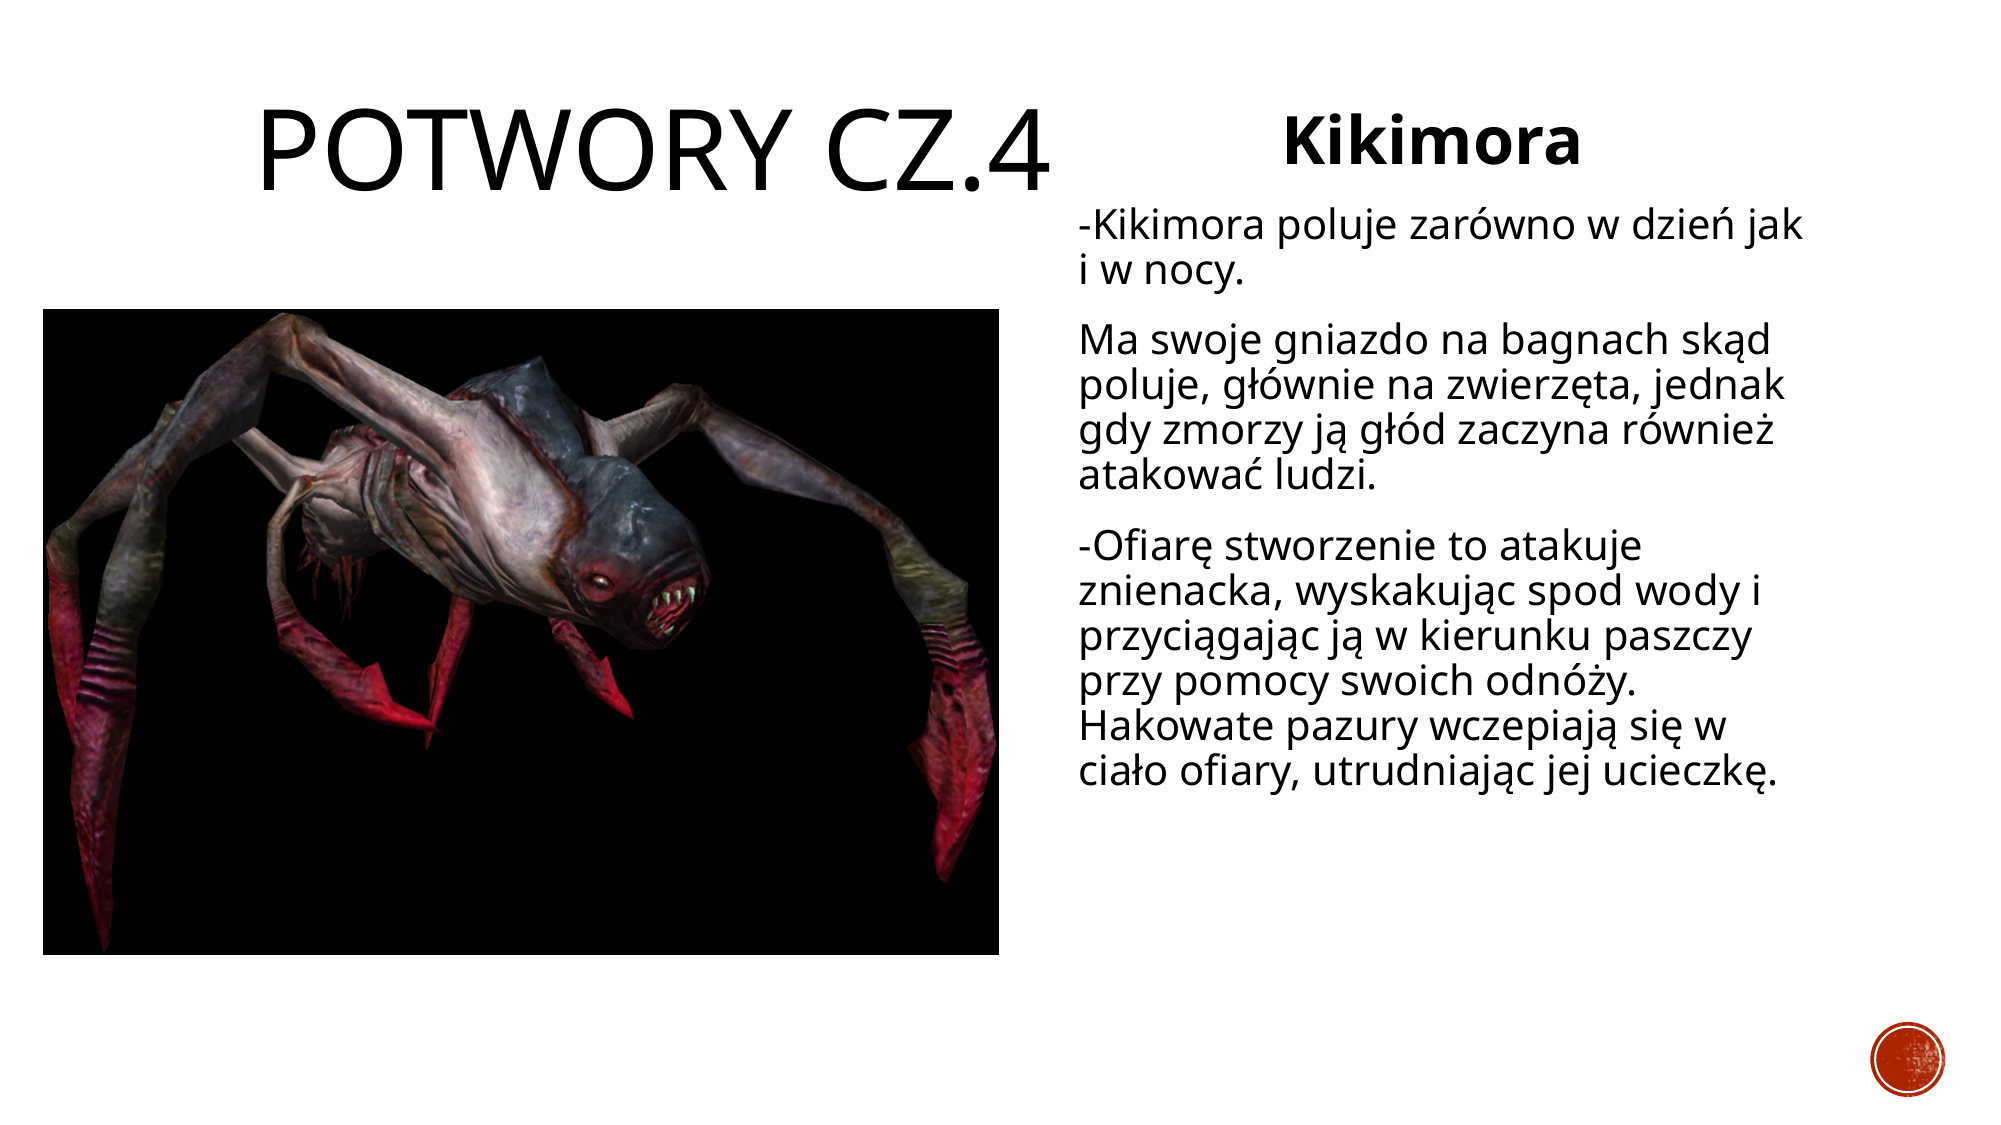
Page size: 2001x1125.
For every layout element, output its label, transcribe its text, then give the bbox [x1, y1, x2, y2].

picture [43, 309, 999, 955]
list Kikimora -Kikimora poluje zarówno w dzień jak i w nocy. Ma swoje gniazdo na bagnach skąd poluje, głównie na zwierzęta, jednak gdy zmorzy ją głód zaczyna również atakować ludzi. -Ofiarę stworzenie to atakuje znienacka, wyskakując spod wody i przyciągając ją w kierunku paszczy przy pomocy swoich odnóży. Hakowate pazury wczepiają się w ciało ofiary, utrudniając jej ucieczkę. [1063, 99, 1824, 1013]
title Potwory cz.4 [238, 21, 1889, 286]
